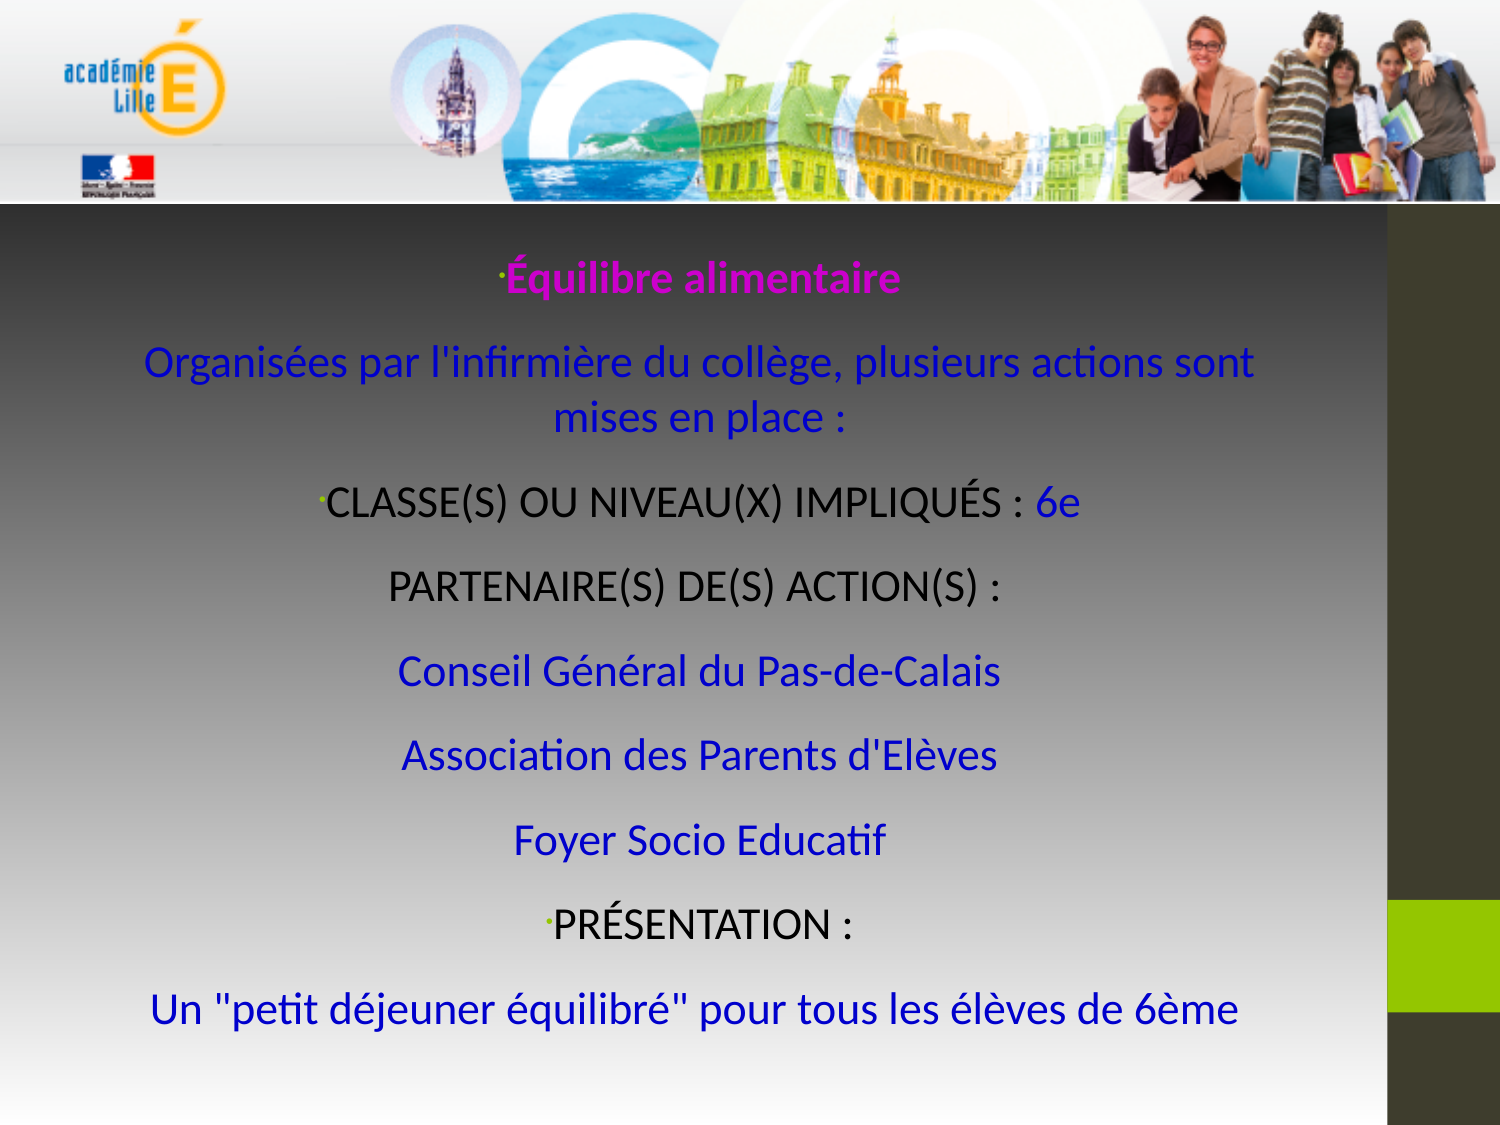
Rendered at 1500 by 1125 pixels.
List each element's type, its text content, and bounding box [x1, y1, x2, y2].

picture [0, 0, 1500, 204]
list Équilibre alimentaire Organisées par l'infirmière du collège, plusieurs actions sont mises en place : CLASSE(S) OU NIVEAU(X) IMPLIQUÉS : 6e PARTENAIRE(S) DE(S) ACTION(S) : Conseil Général du Pas-de-Calais Association des Parents d'Elèves Foyer Socio Educatif PRÉSENTATION : Un "petit déjeuner équilibré" pour tous les élèves de 6ème [75, 240, 1325, 1028]
